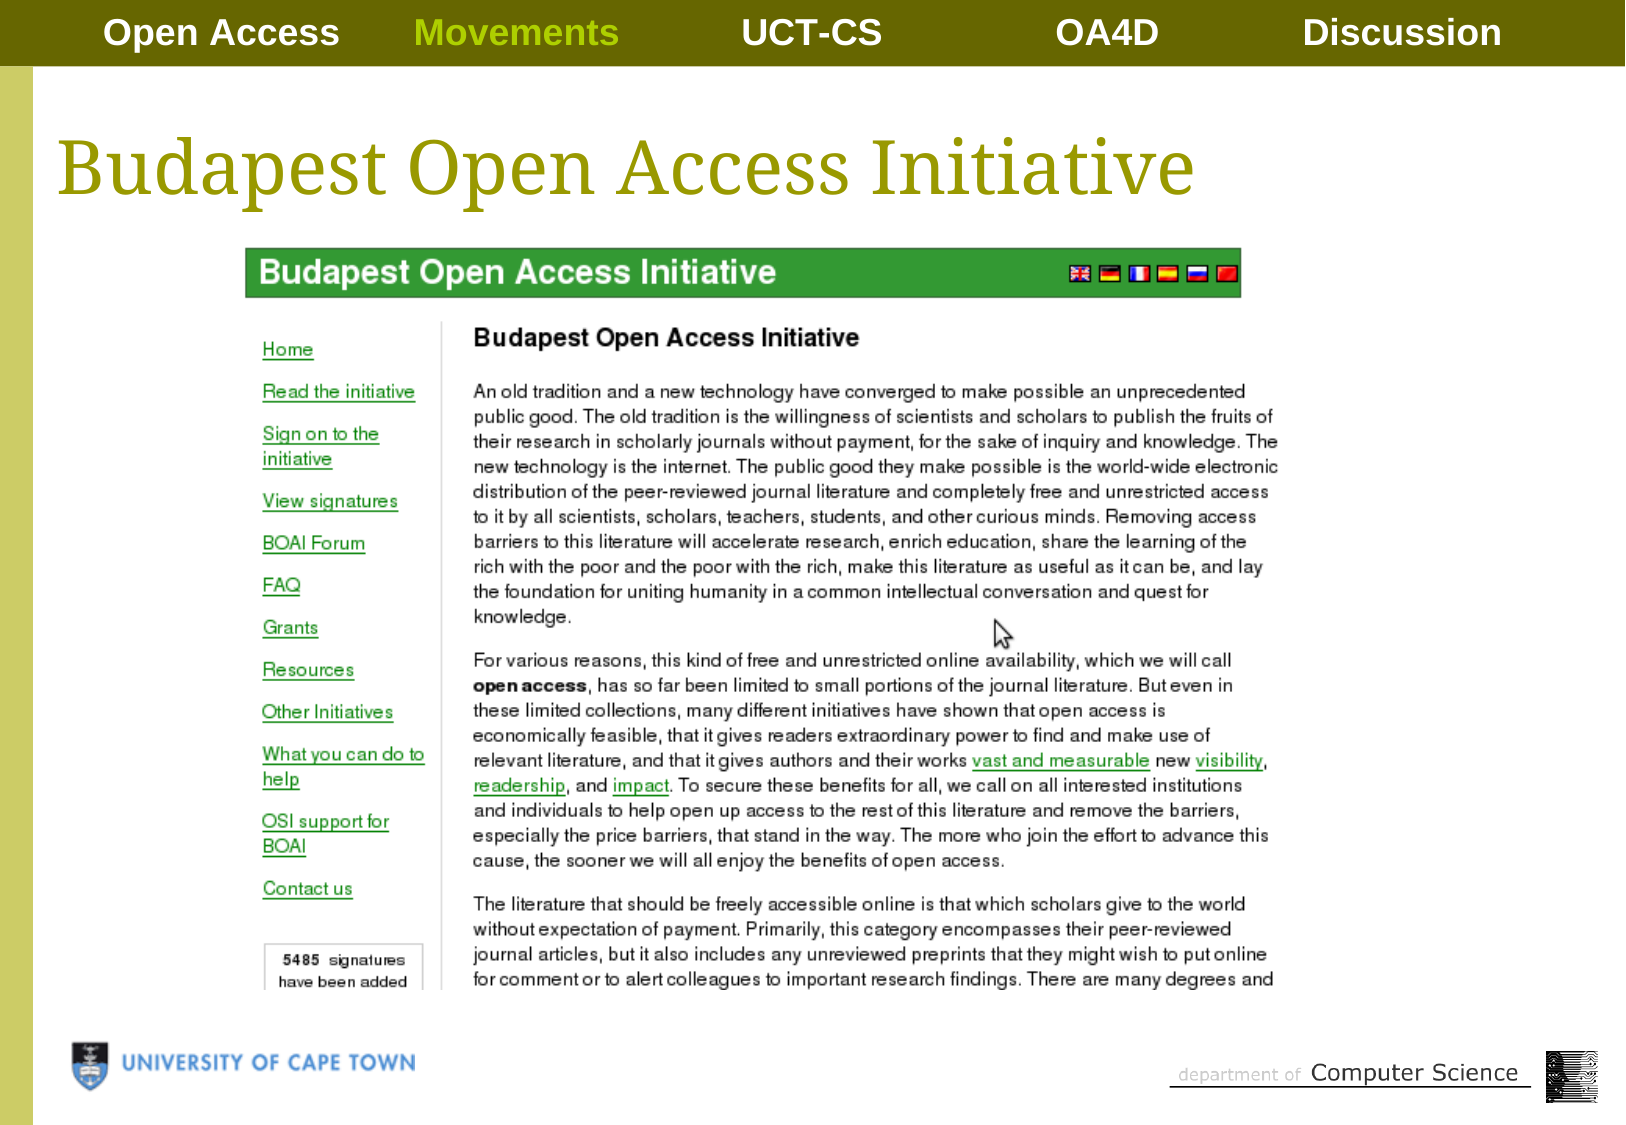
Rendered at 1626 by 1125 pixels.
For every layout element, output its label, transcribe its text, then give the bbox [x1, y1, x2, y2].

picture [1546, 1051, 1598, 1103]
picture [61, 1024, 415, 1103]
picture [236, 236, 1329, 990]
picture [1169, 1043, 1532, 1091]
title Budapest Open Access Initiative [56, 109, 1543, 222]
text_box Open Access Movements UCT-CS OA4D Discussion [29, 0, 1595, 60]
